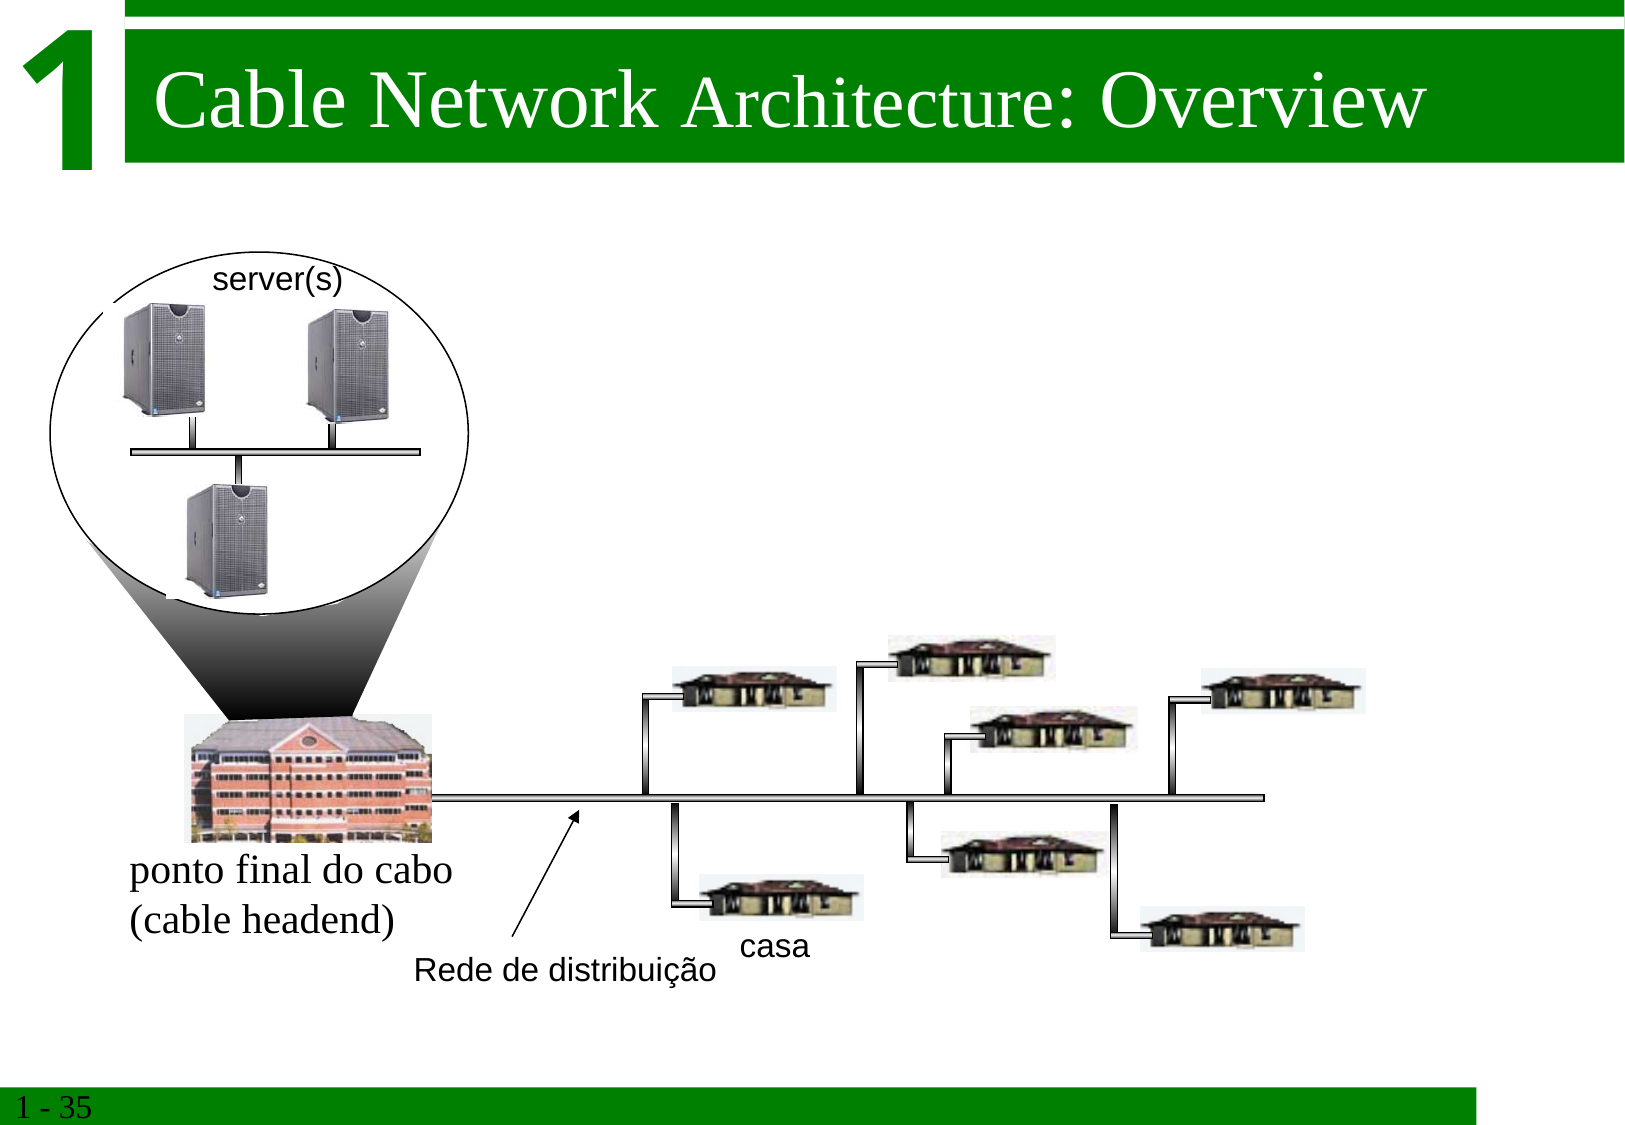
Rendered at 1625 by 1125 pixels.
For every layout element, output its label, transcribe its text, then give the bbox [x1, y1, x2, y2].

text_box Rede de distribuição [398, 940, 733, 996]
text_box [671, 803, 713, 907]
picture [1201, 668, 1366, 714]
picture [672, 666, 837, 712]
text_box casa [724, 916, 825, 972]
picture [103, 303, 224, 417]
picture [166, 484, 286, 599]
text_box server(s) [197, 249, 359, 305]
text_box [1110, 804, 1153, 939]
text_box ponto final do cabo (cable headend) [114, 834, 469, 1000]
picture [888, 635, 1056, 682]
picture [970, 706, 1138, 753]
text_box [113, 260, 197, 303]
text_box Cable Network Architecture: Overview [115, 0, 1466, 188]
picture [287, 309, 407, 424]
picture [1140, 906, 1305, 952]
picture [699, 874, 864, 921]
text_box [432, 661, 1265, 863]
text_box [50, 274, 469, 721]
picture [941, 831, 1109, 878]
picture [184, 714, 432, 834]
